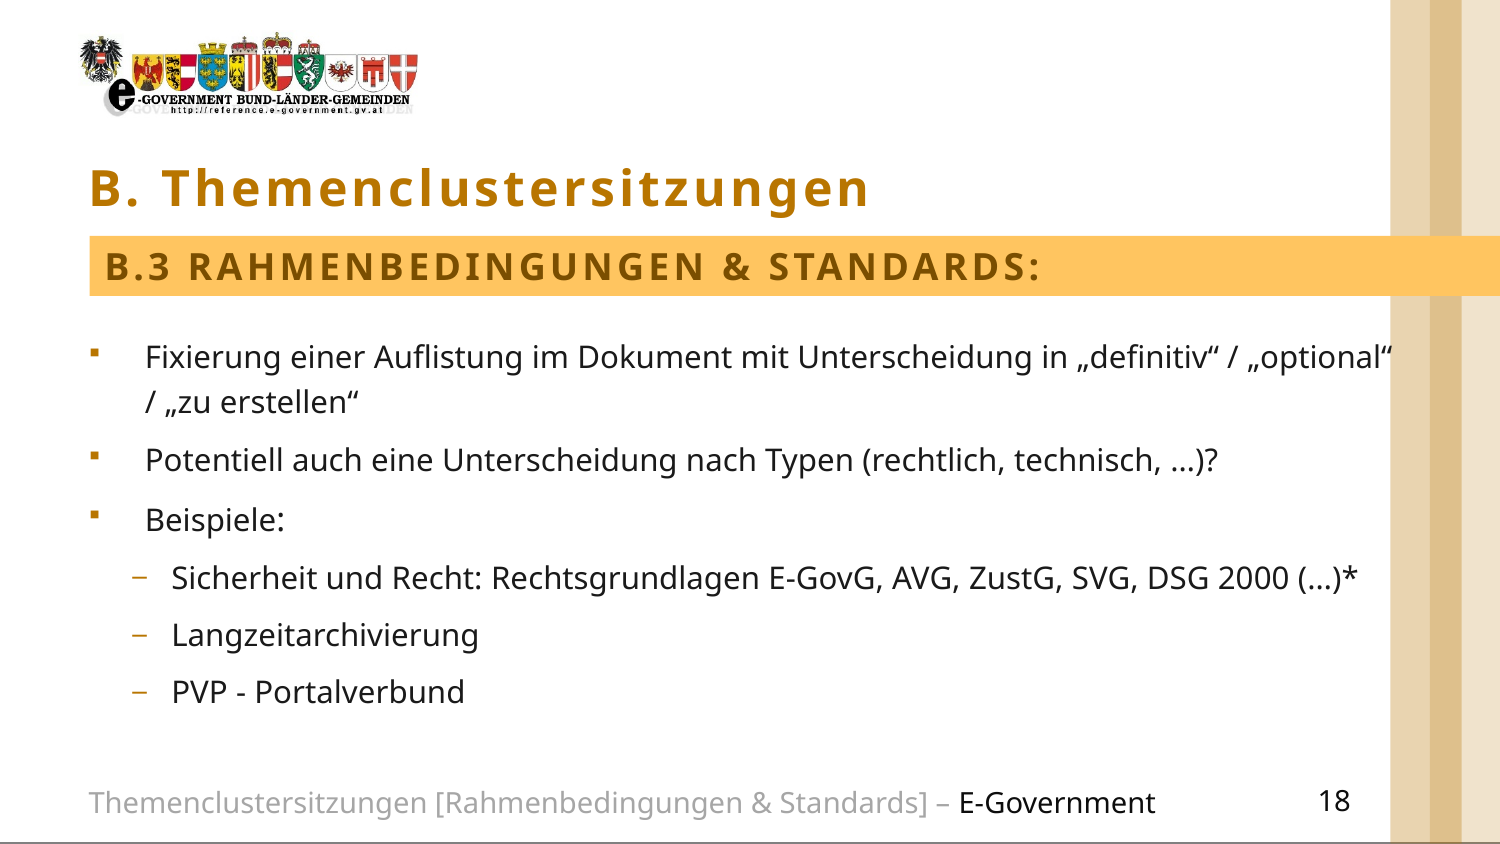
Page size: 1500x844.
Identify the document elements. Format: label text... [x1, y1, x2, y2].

slide_number <number> [1217, 785, 1351, 819]
title B. Themenclustersitzungen [88, 156, 1398, 259]
list Fixierung einer Auflistung im Dokument mit Unterscheidung in „definitiv“ / „optional“ / „zu erstellen“ Potentiell auch eine Unterscheidung nach Typen (rechtlich, technisch, …)? Beispiele: Sicherheit und Recht: Rechtsgrundlagen E-GovG, AVG, ZustG, SVG, DSG 2000 (…)* Langzeitarchivierung PVP - Portalverbund [88, 330, 1398, 753]
text_box B.3 RAHMENBEDINGUNGEN & STANDARDS: [89, 235, 1500, 296]
picture [0, 0, 1390, 842]
footer Themenclustersitzungen [Rahmenbedingungen & Standards] – E-Government [88, 785, 1217, 819]
